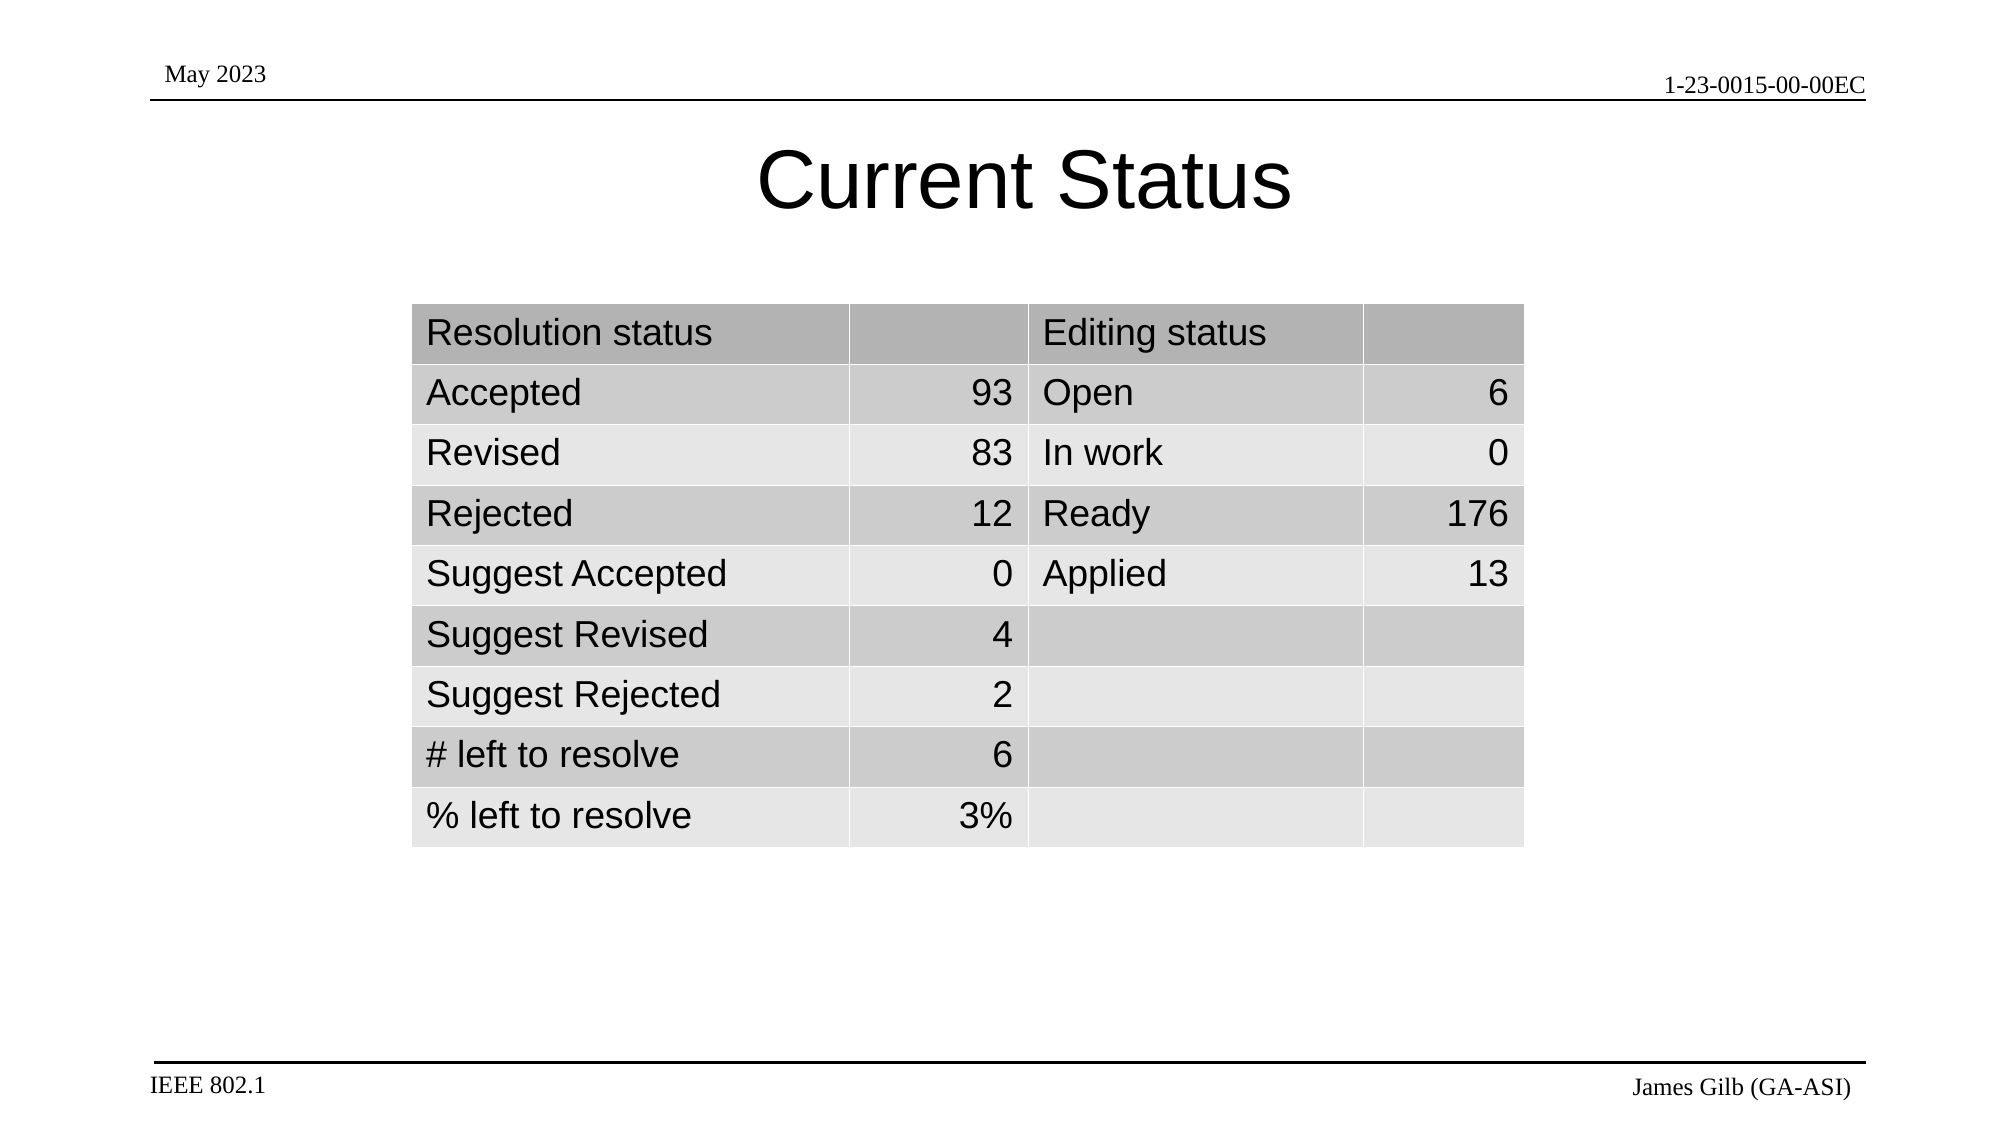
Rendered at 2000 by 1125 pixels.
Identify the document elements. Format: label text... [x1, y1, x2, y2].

table_header Resolution status [412, 304, 849, 364]
table_cell [1029, 727, 1363, 787]
table_cell Open [1029, 365, 1363, 424]
table_cell [1364, 667, 1524, 726]
table_cell Suggest Revised [412, 606, 849, 666]
table_cell [1364, 788, 1524, 847]
table_cell [1364, 727, 1524, 787]
table_header Editing status [1029, 304, 1363, 364]
table_cell 13 [1364, 546, 1524, 605]
table_cell 2 [850, 667, 1028, 726]
table_header [850, 304, 1028, 364]
table_cell 0 [1364, 425, 1524, 485]
table_cell 12 [850, 486, 1028, 545]
table_cell 3% [850, 788, 1028, 847]
table_cell [1029, 788, 1363, 847]
table_cell 0 [850, 546, 1028, 605]
table_cell [1364, 606, 1524, 666]
table_cell Rejected [412, 486, 849, 545]
table_cell % left to resolve [412, 788, 849, 847]
table_cell Applied [1029, 546, 1363, 605]
table_cell Revised [412, 425, 849, 485]
title Current Status [149, 112, 1900, 238]
table_cell In work [1029, 425, 1363, 485]
table_cell 93 [850, 365, 1028, 424]
table_cell # left to resolve [412, 727, 849, 787]
table_cell [1029, 606, 1363, 666]
table_cell 4 [850, 606, 1028, 666]
table_cell 6 [1364, 365, 1524, 424]
table_cell Suggest Accepted [412, 546, 849, 605]
table_cell Accepted [412, 365, 849, 424]
table_cell Ready [1029, 486, 1363, 545]
table_cell 176 [1364, 486, 1524, 545]
table_cell Suggest Rejected [412, 667, 849, 726]
table_cell 6 [850, 727, 1028, 787]
table_cell [1029, 667, 1363, 726]
table_cell 83 [850, 425, 1028, 485]
table_header [1364, 304, 1524, 364]
